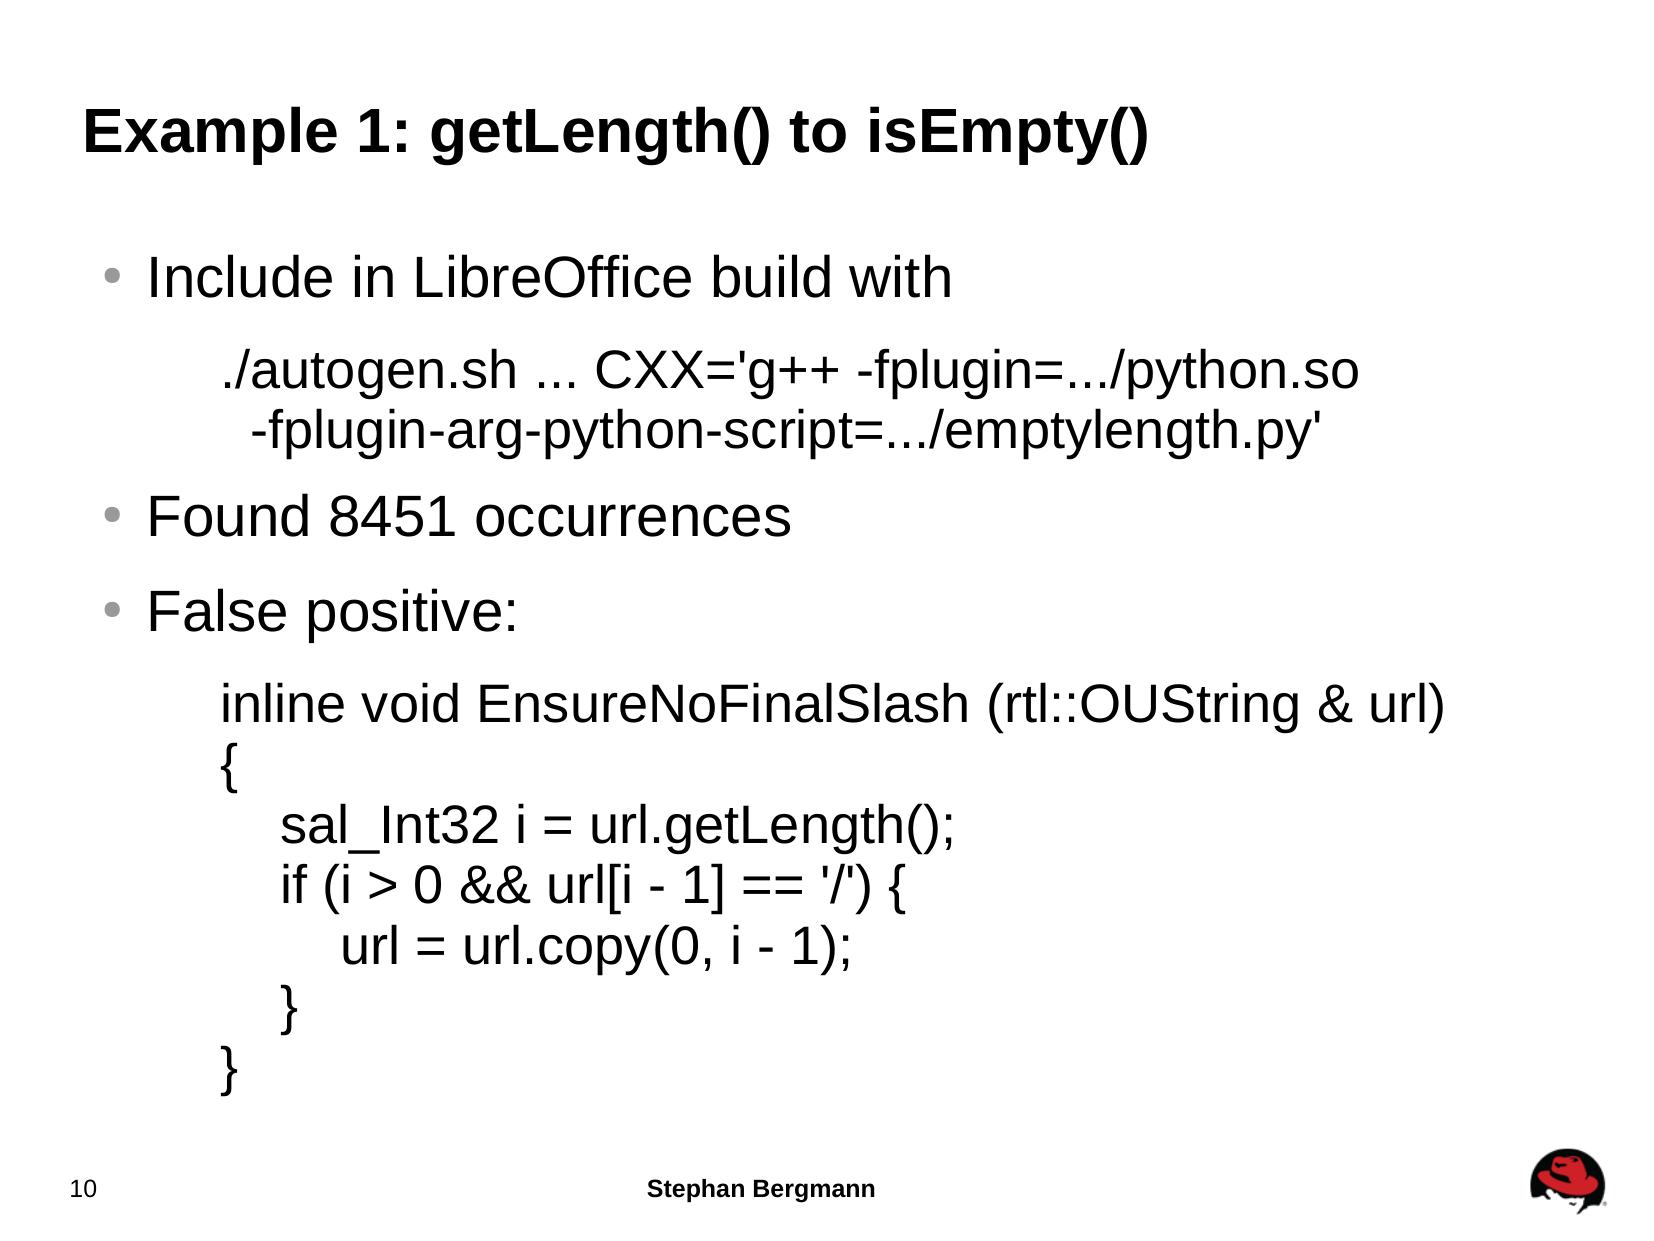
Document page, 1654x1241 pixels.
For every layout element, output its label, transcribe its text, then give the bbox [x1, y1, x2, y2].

picture [1529, 1146, 1613, 1224]
title Example 1: getLength() to isEmpty() [82, 37, 1571, 226]
list Include in LibreOffice build with ./autogen.sh ... CXX='g++ -fplugin=.../python.so -fplugin-arg-python-script=.../emptylength.py' Found 8451 occurrences False positive: inline void EnsureNoFinalSlash (rtl::OUString & url) { sal_Int32 i = url.getLength(); if (i > 0 && url[i - 1] == '/') { url = url.copy(0, i - 1); } } [86, 244, 1576, 1097]
